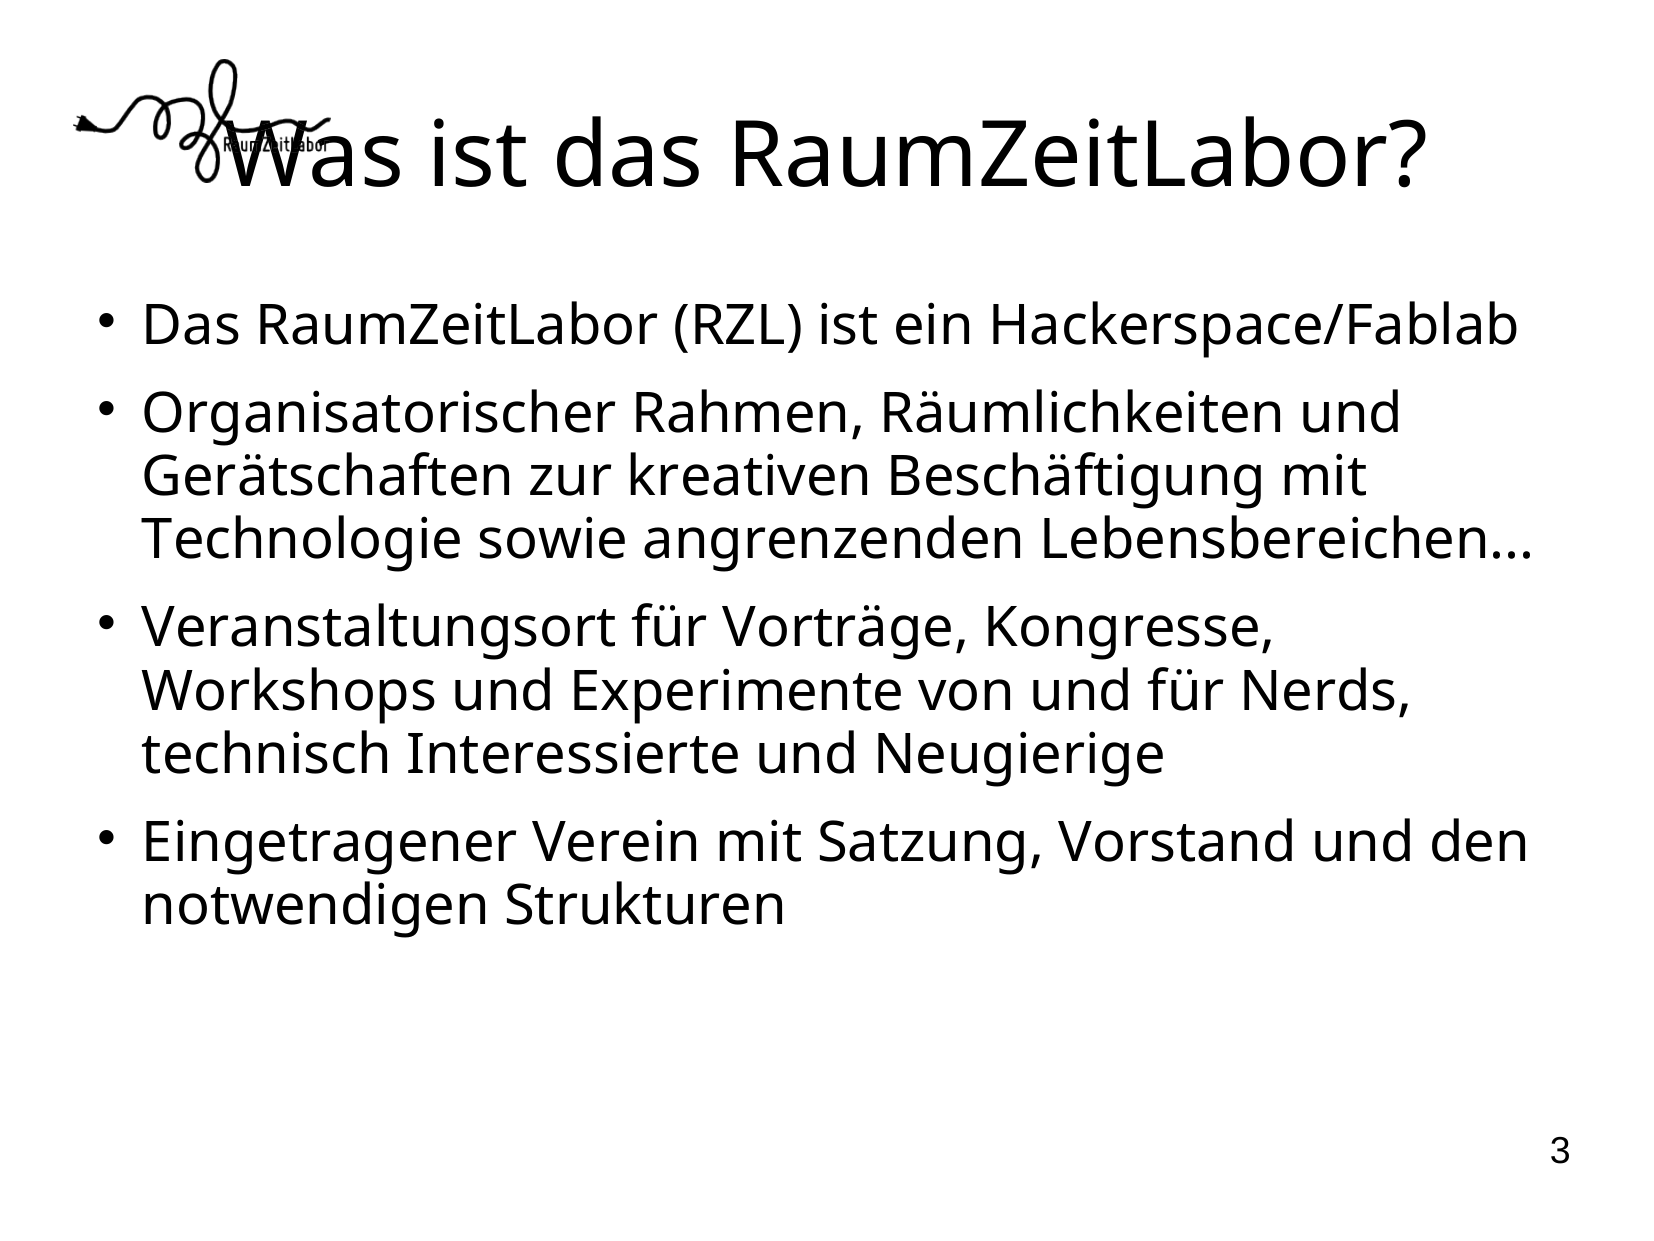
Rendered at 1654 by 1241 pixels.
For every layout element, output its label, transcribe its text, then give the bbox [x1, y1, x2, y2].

list Das RaumZeitLabor (RZL) ist ein Hackerspace/Fablab Organisatorischer Rahmen, Räumlichkeiten und Gerätschaften zur kreativen Beschäftigung mit Technologie sowie angrenzenden Lebensbereichen... Veranstaltungsort für Vorträge, Kongresse, Workshops und Experimente von und für Nerds, technisch Interessierte und Neugierige Eingetragener Verein mit Satzung, Vorstand und den notwendigen Strukturen [82, 290, 1571, 1010]
title Was ist das RaumZeitLabor? [82, 49, 1571, 257]
picture [73, 59, 331, 183]
